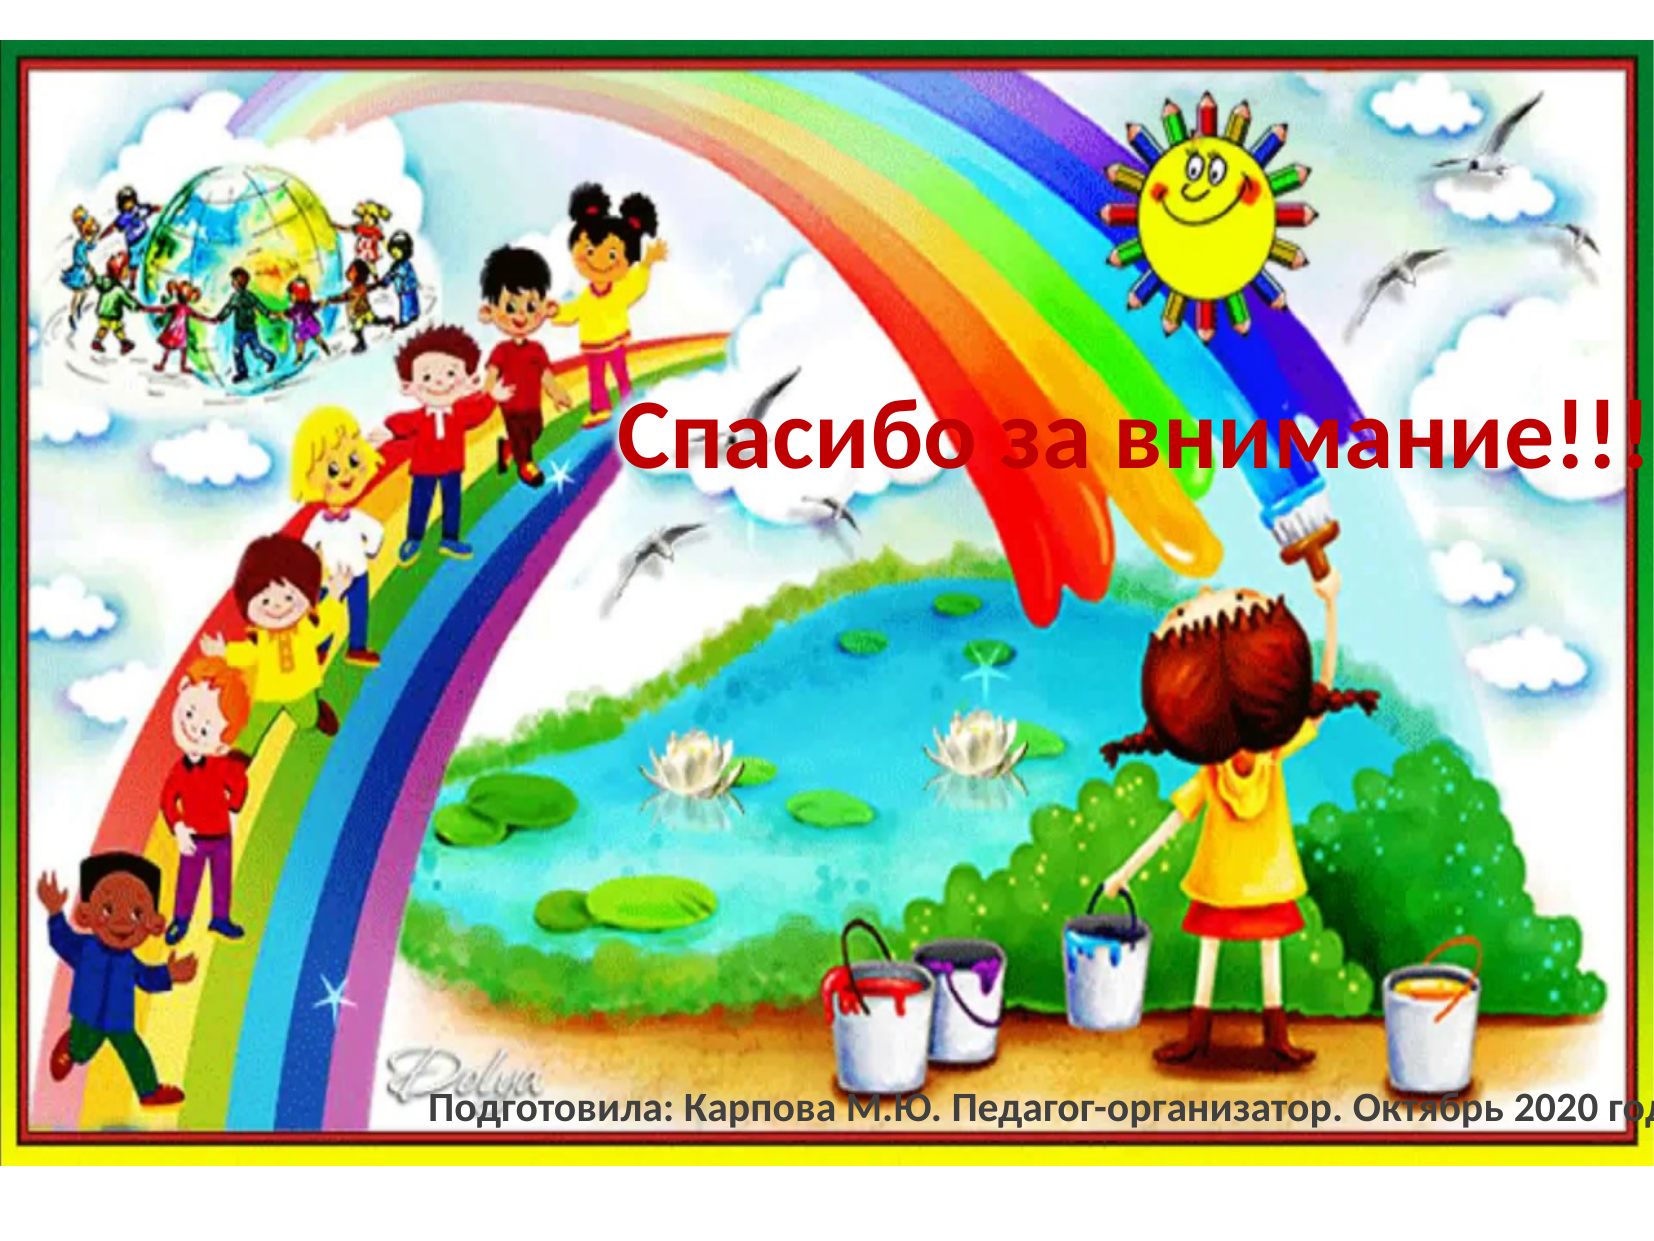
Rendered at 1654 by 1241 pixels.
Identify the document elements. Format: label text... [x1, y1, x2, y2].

text_box Спасибо за внимание!!! [602, 361, 1654, 544]
picture [0, 40, 1654, 1166]
text_box Подготовила: Карпова М.Ю. Педагог-организатор. Октябрь 2020 год. [413, 1072, 1654, 1138]
